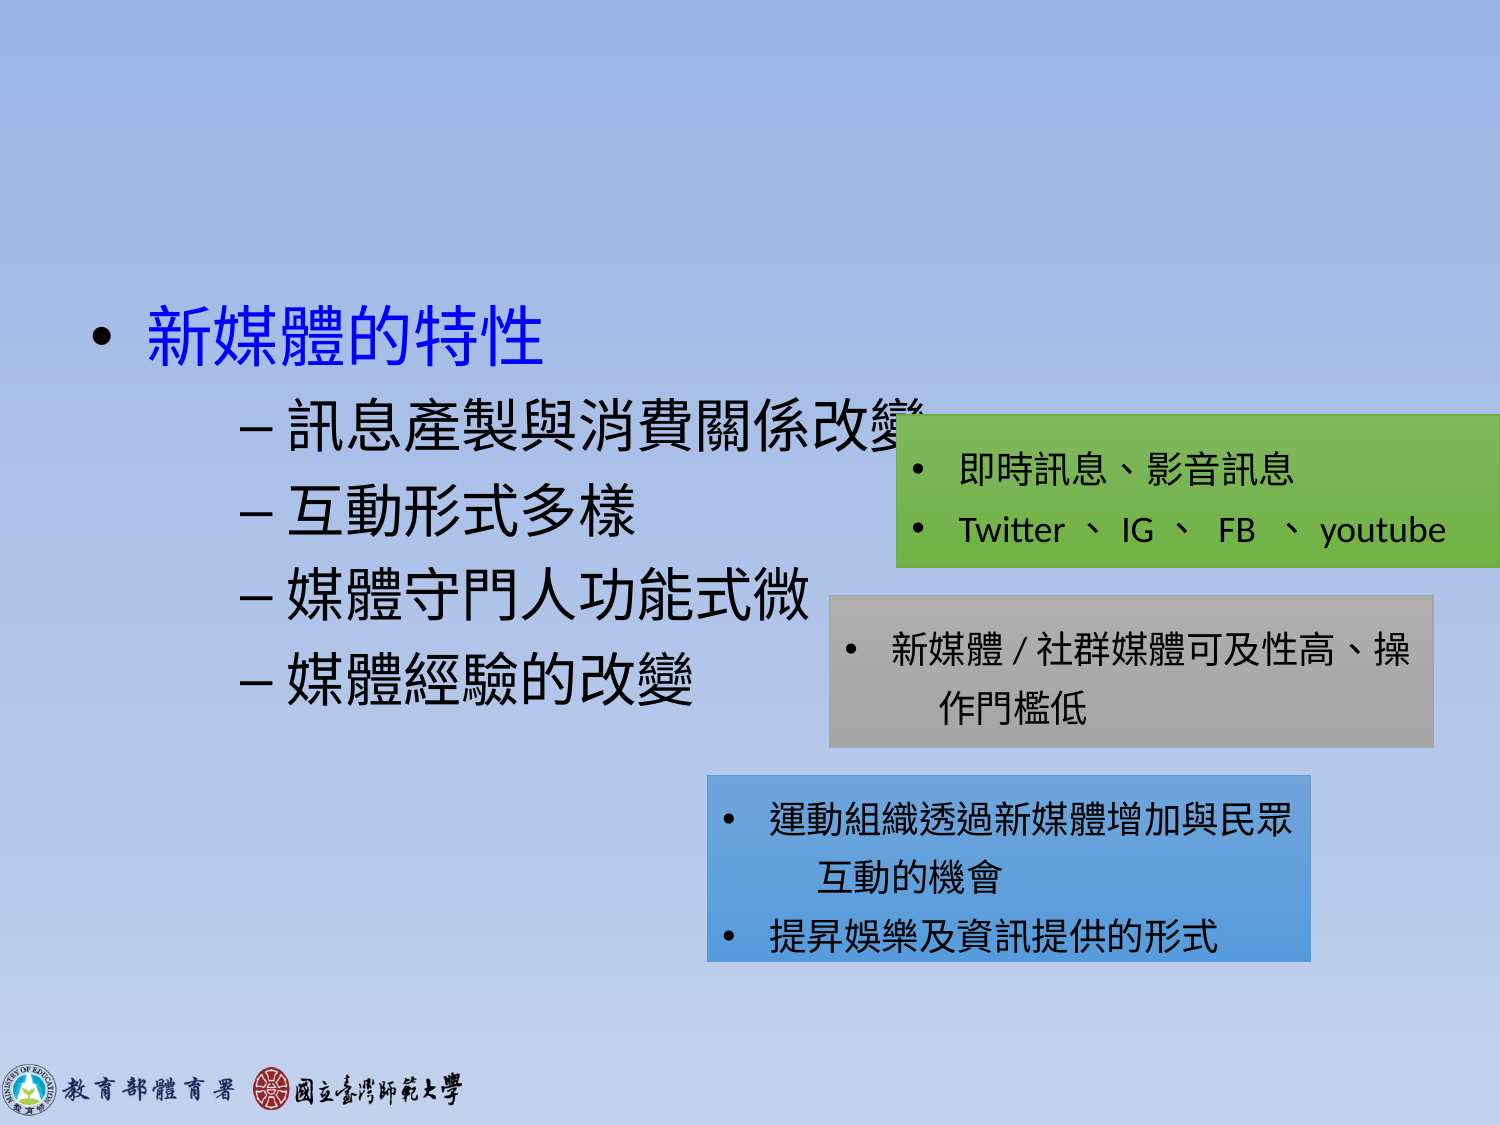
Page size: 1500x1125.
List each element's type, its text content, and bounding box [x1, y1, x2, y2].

text_box 新媒體/社群媒體可及性高、操作門檻低 [830, 595, 1433, 748]
text_box 即時訊息、影音訊息 Twitter、IG、 FB 、youtube [897, 415, 1500, 568]
list 新媒體的特性 訊息產製與消費關係改變 互動形式多樣 媒體守門人功能式微 媒體經驗的改變 [75, 287, 990, 1005]
text_box 運動組織透過新媒體增加與民眾互動的機會 提昇娛樂及資訊提供的形式 [707, 775, 1310, 962]
